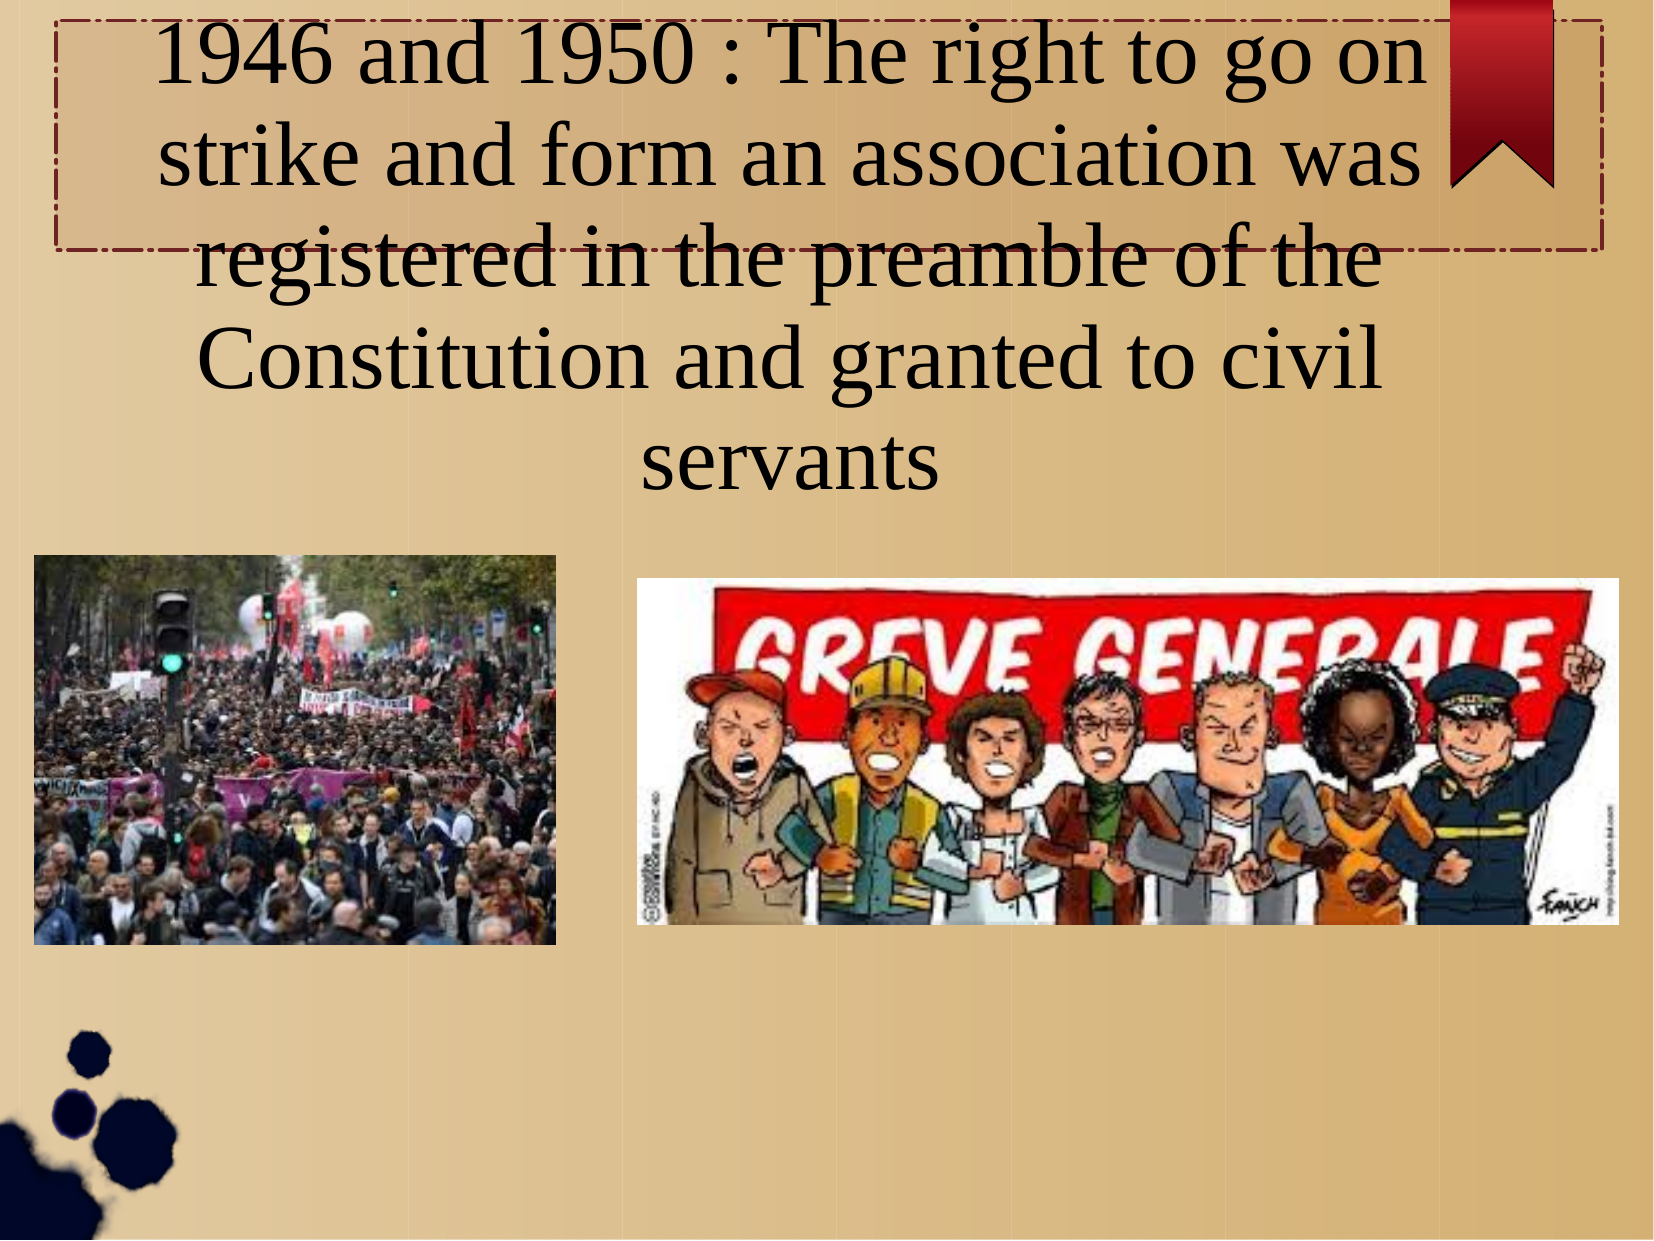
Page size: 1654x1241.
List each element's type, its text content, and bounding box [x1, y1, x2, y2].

picture [637, 578, 1619, 925]
picture [34, 555, 556, 945]
title 1946 and 1950 : The right to go on strike and form an association was registered in the preamble of the Constitution and granted to civil servants [47, 1, 1536, 510]
